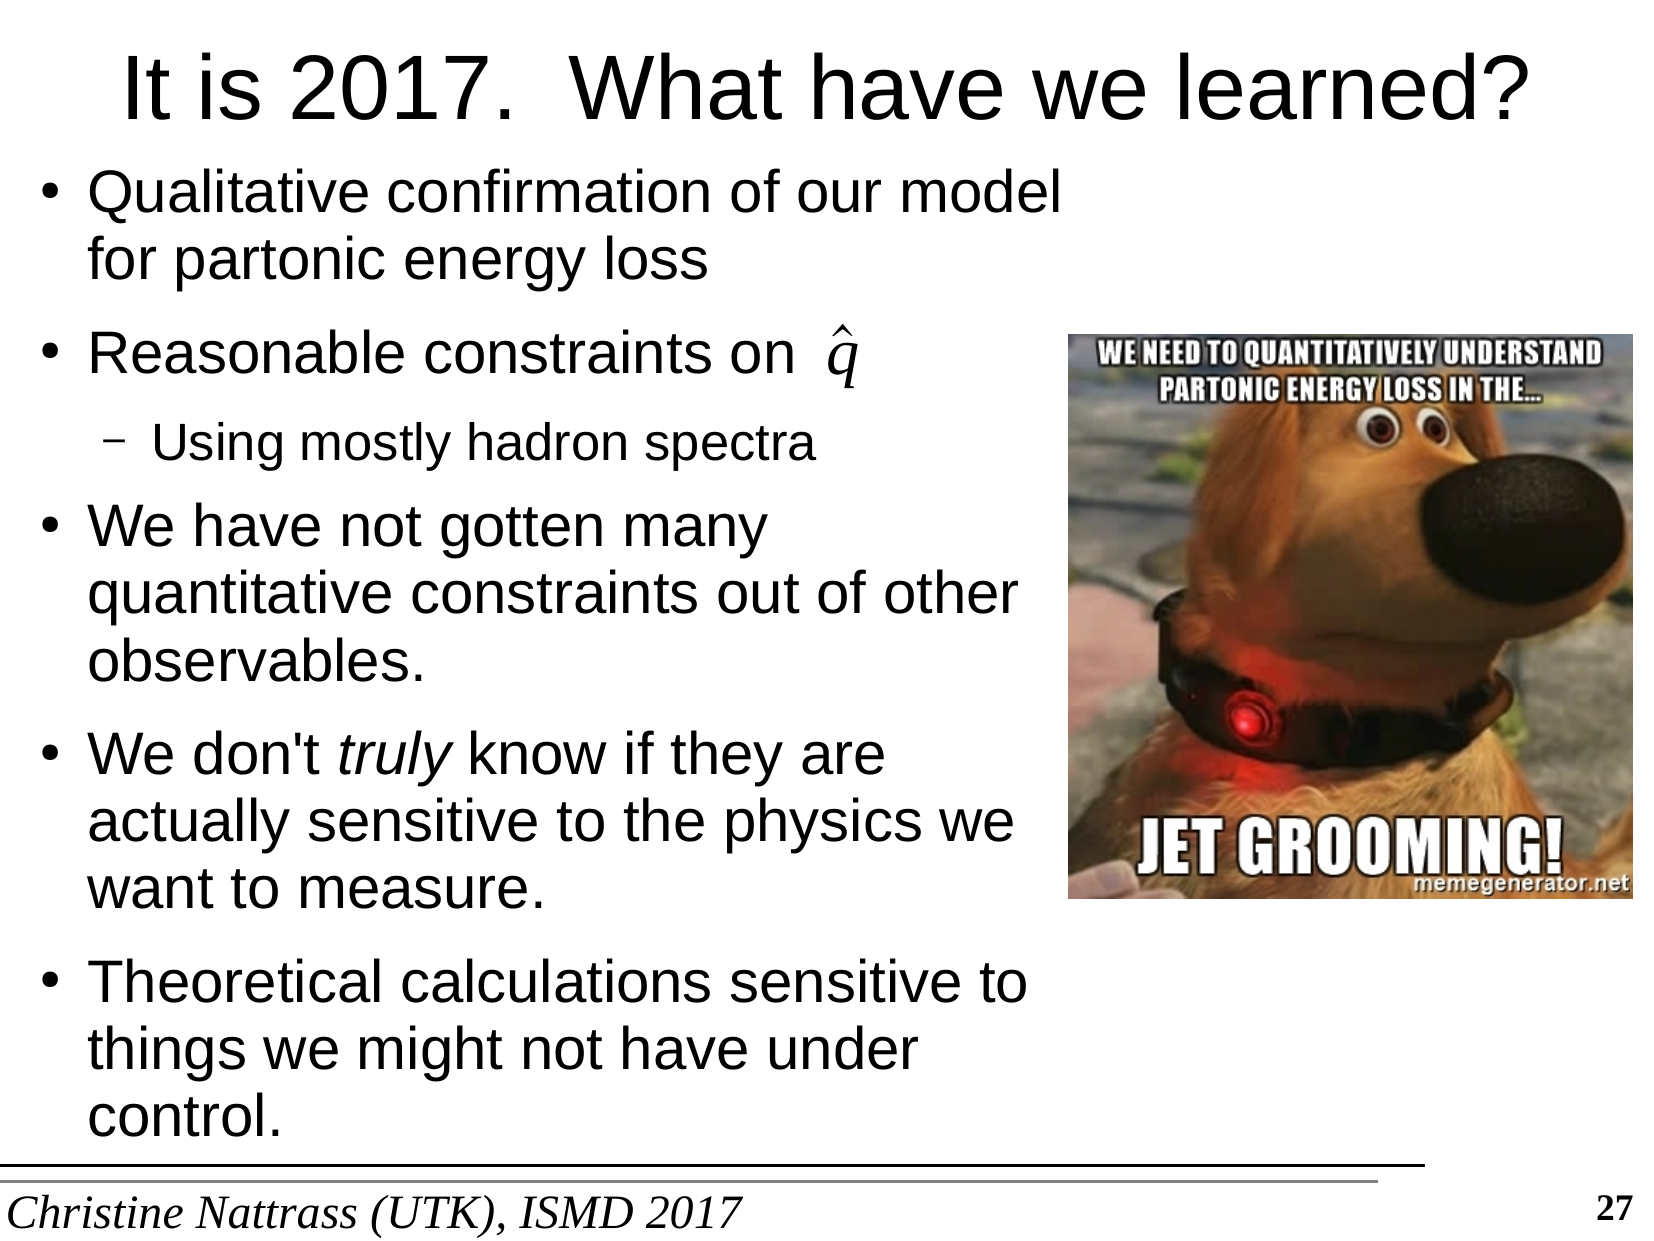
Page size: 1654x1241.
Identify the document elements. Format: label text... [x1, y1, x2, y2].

title It is 2017. What have we learned? [82, 2, 1571, 173]
chart [819, 315, 868, 390]
picture [1068, 334, 1633, 899]
list Qualitative confirmation of our model for partonic energy loss Reasonable constraints on Using mostly hadron spectra We have not gotten many quantitative constraints out of other observables. We don't truly know if they are actually sensitive to the physics we want to measure. Theoretical calculations sensitive to things we might not have under control. [23, 158, 1085, 1160]
